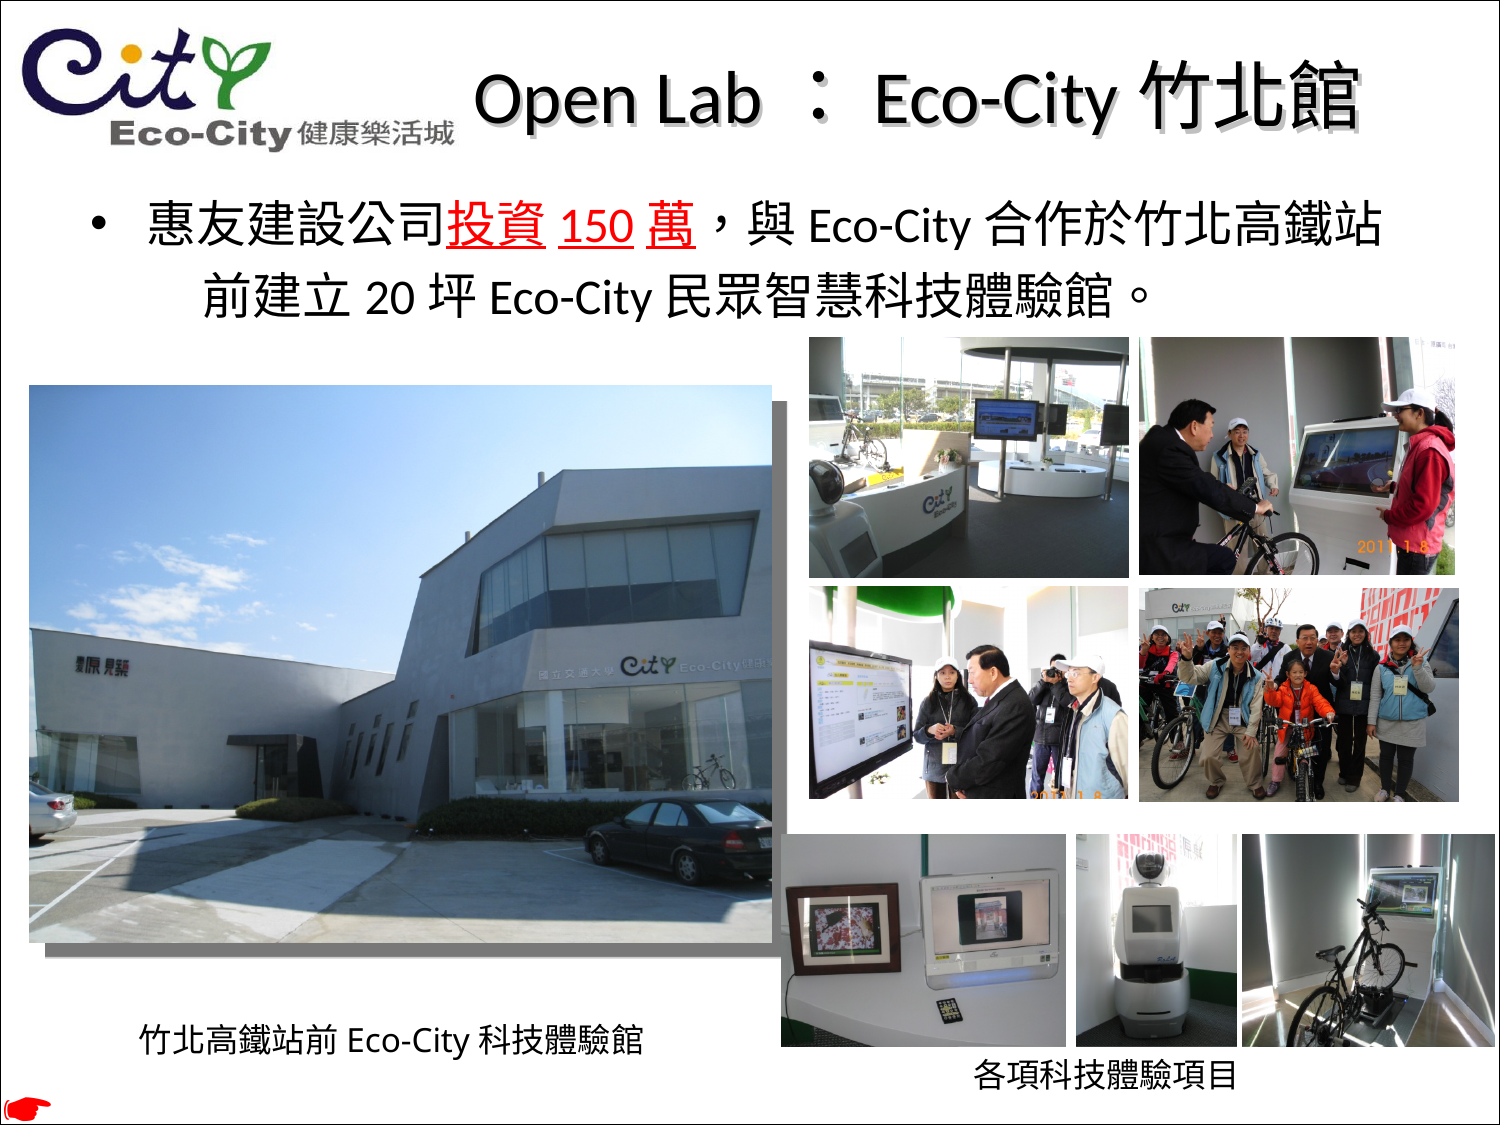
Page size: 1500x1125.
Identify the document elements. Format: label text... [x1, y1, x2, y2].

picture [1076, 834, 1237, 1046]
picture [29, 385, 772, 943]
text_box [0, 0, 1500, 1125]
text_box 竹北高鐵站前Eco-City科技體驗館 [123, 1011, 634, 1067]
picture [1139, 588, 1459, 802]
text_box [1237, 915, 1242, 1046]
picture [1139, 338, 1455, 575]
text_box 各項科技體驗項目 [958, 1046, 1258, 1103]
picture [1242, 834, 1495, 1047]
picture [15, 20, 458, 157]
text_box [1066, 915, 1076, 1046]
text_box Open Lab：Eco-City竹北館 [458, 0, 1500, 188]
text_box 惠友建設公司投資150萬，與Eco-City合作於竹北高鐵站前建立20坪Eco-City民眾智慧科技體驗館。 [75, 173, 1425, 915]
picture [809, 338, 1129, 578]
picture [809, 586, 1129, 799]
picture [781, 834, 1066, 1047]
text_box  [0, 1053, 135, 1125]
